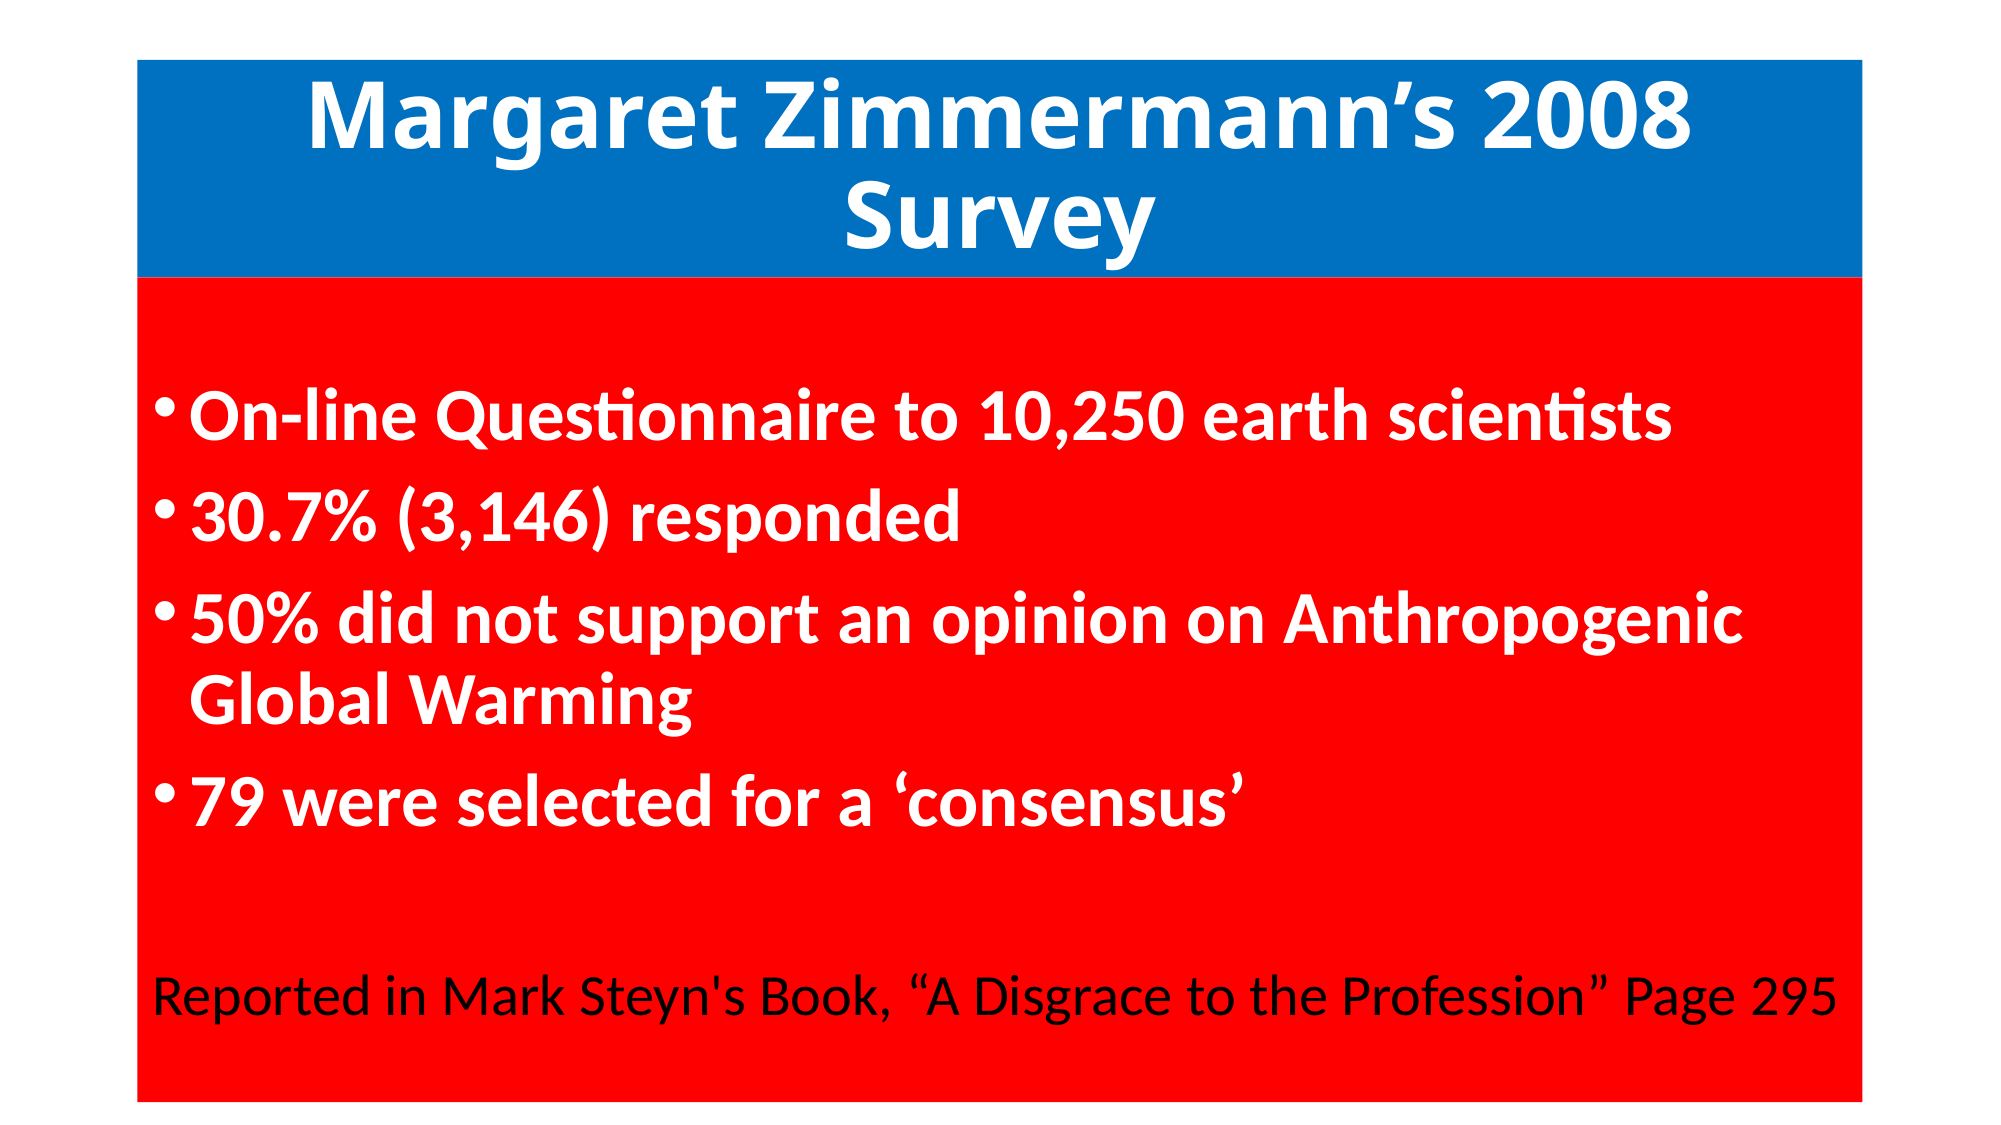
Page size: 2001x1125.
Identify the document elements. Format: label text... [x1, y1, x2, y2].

text_box On-line Questionnaire to 10,250 earth scientists 30.7% (3,146) responded 50% did not support an opinion on Anthropogenic Global Warming 79 were selected for a ‘consensus’ Reported in Mark Steyn's Book, “A Disgrace to the Profession” Page 295 [137, 277, 1863, 1103]
text_box Margaret Zimmermann’s 2008 Survey [137, 59, 1863, 277]
